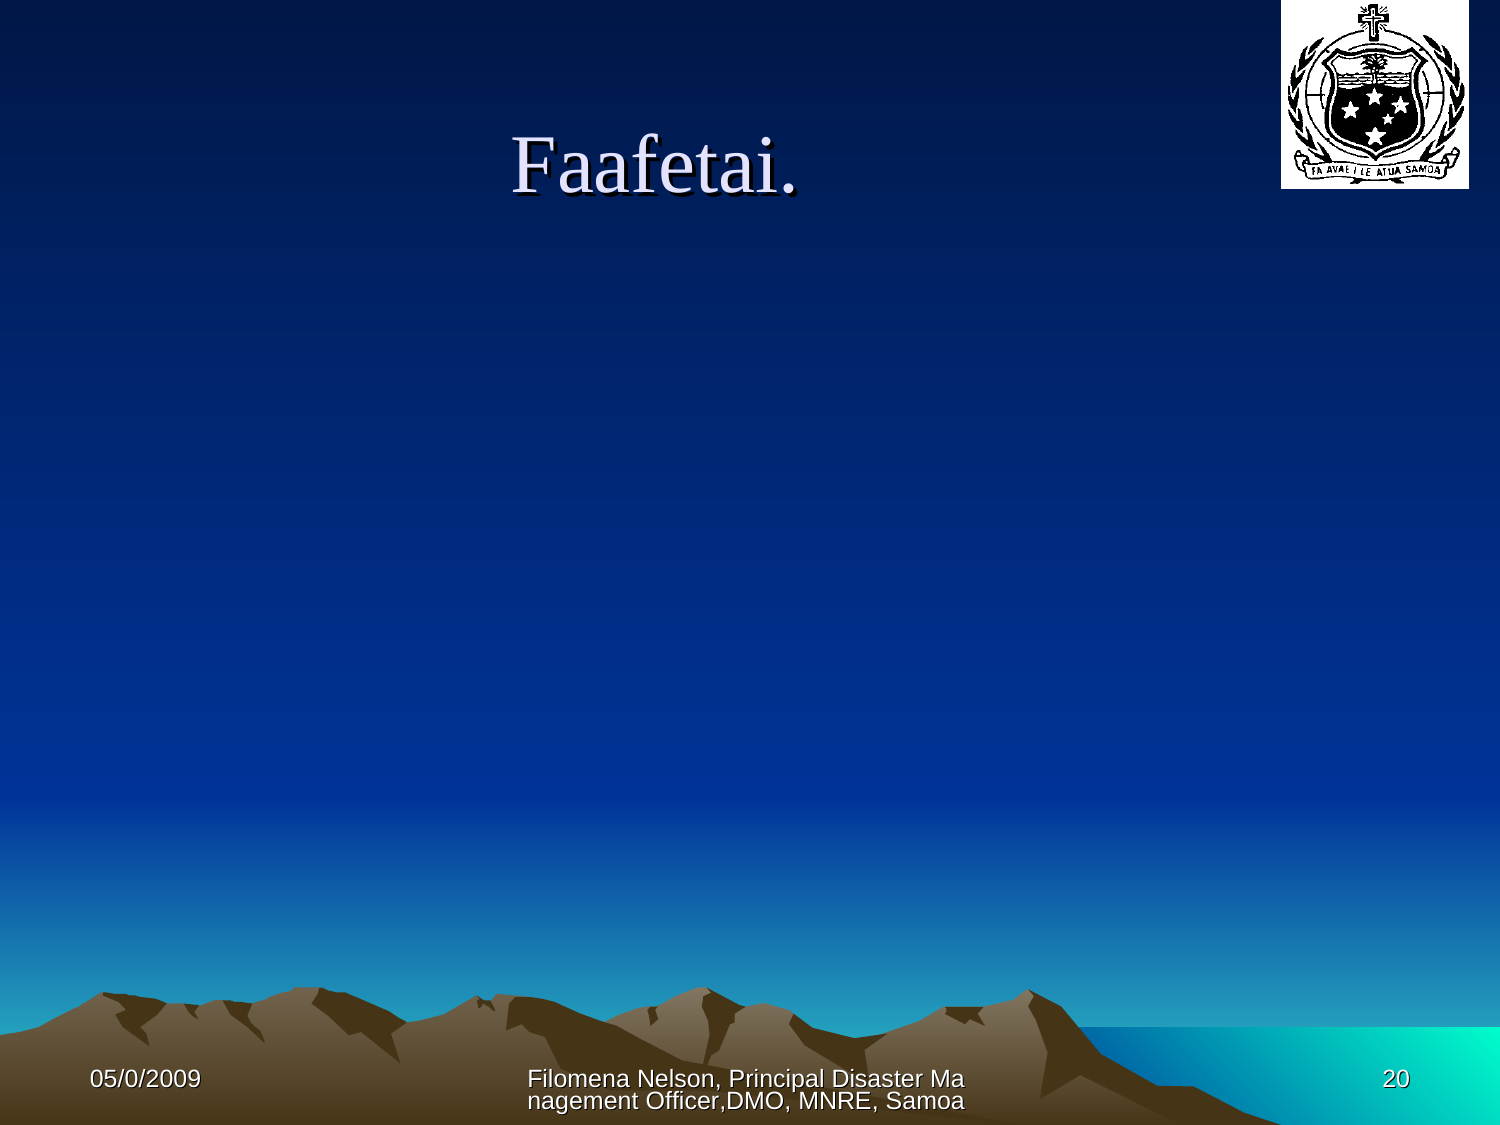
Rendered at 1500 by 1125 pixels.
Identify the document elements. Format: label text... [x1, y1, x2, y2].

title Faafetai. [53, 37, 1258, 291]
picture [1281, 0, 1469, 190]
